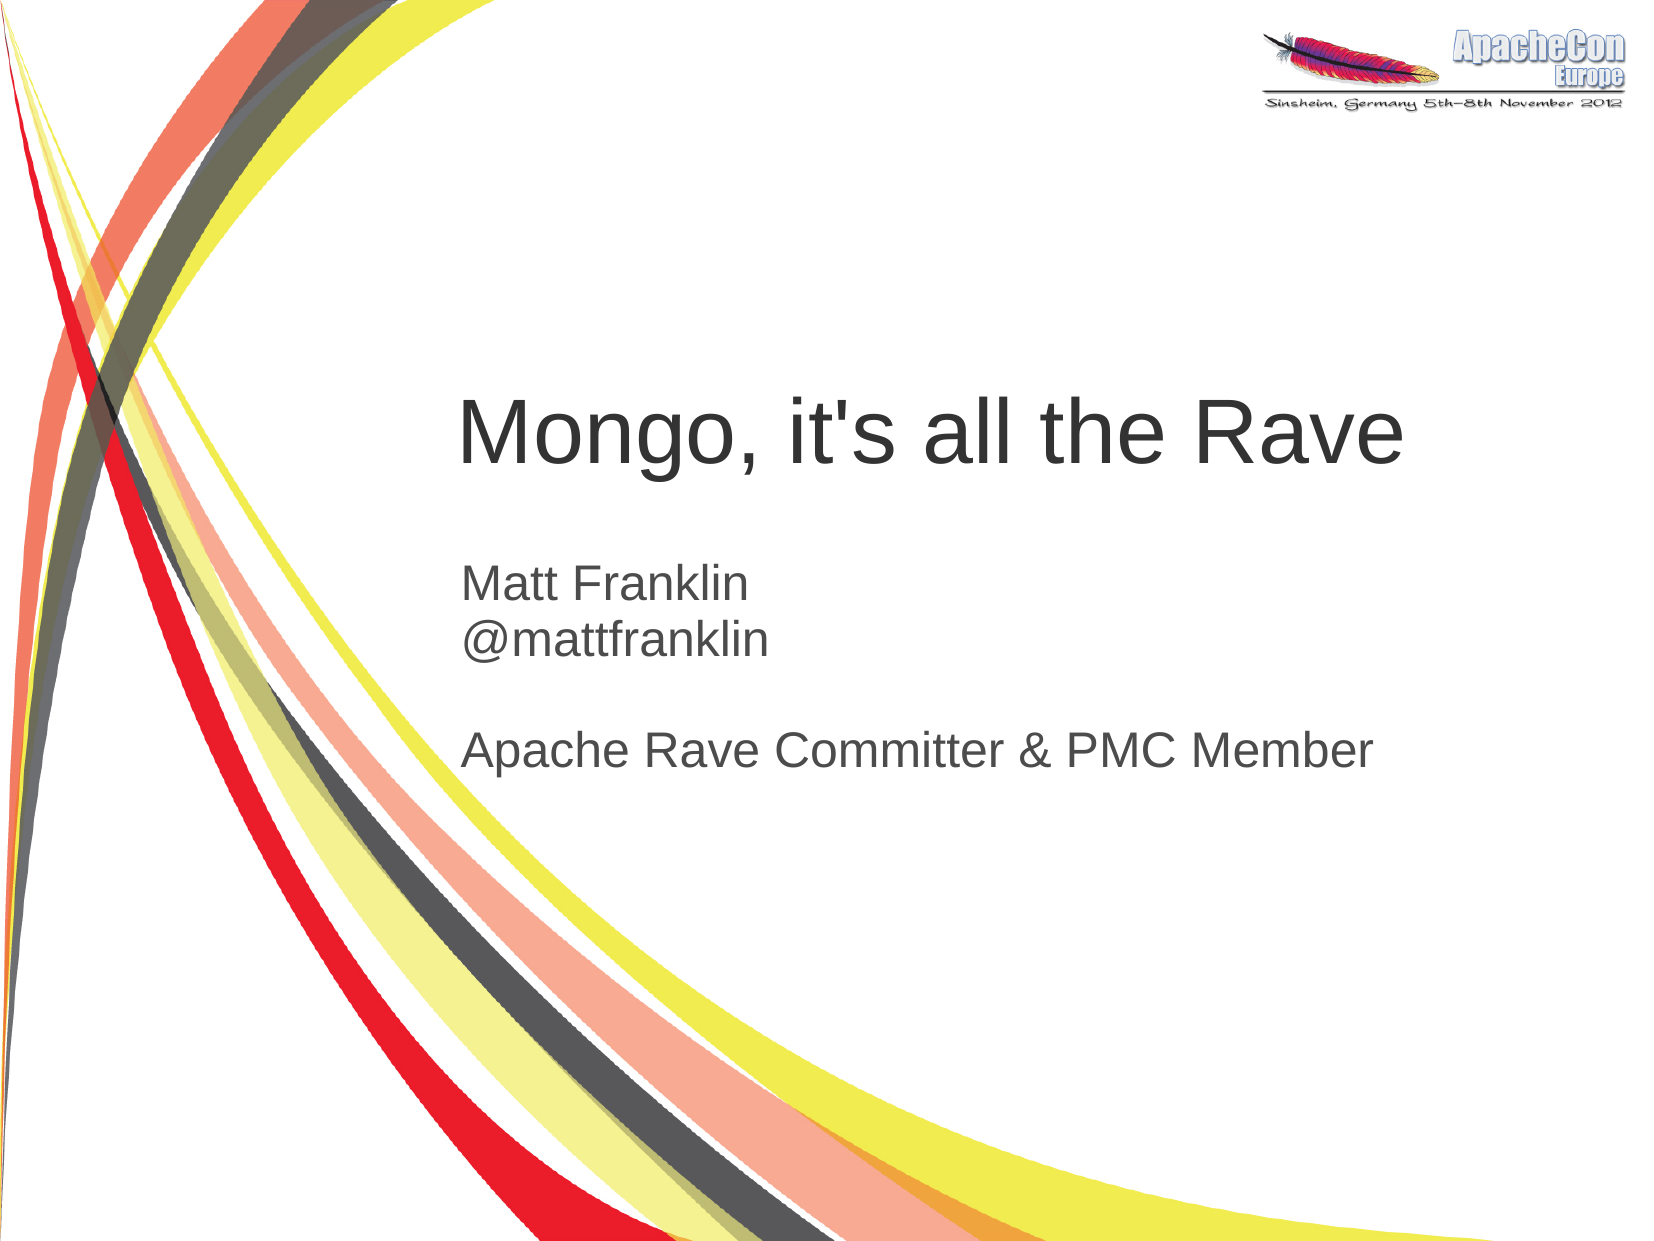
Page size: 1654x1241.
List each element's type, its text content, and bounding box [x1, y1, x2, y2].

subtitle Matt Franklin @mattfranklin Apache Rave Committer & PMC Member [460, 555, 1376, 779]
picture [0, 0, 1654, 1241]
title Mongo, it's all the Rave [447, 331, 1418, 532]
